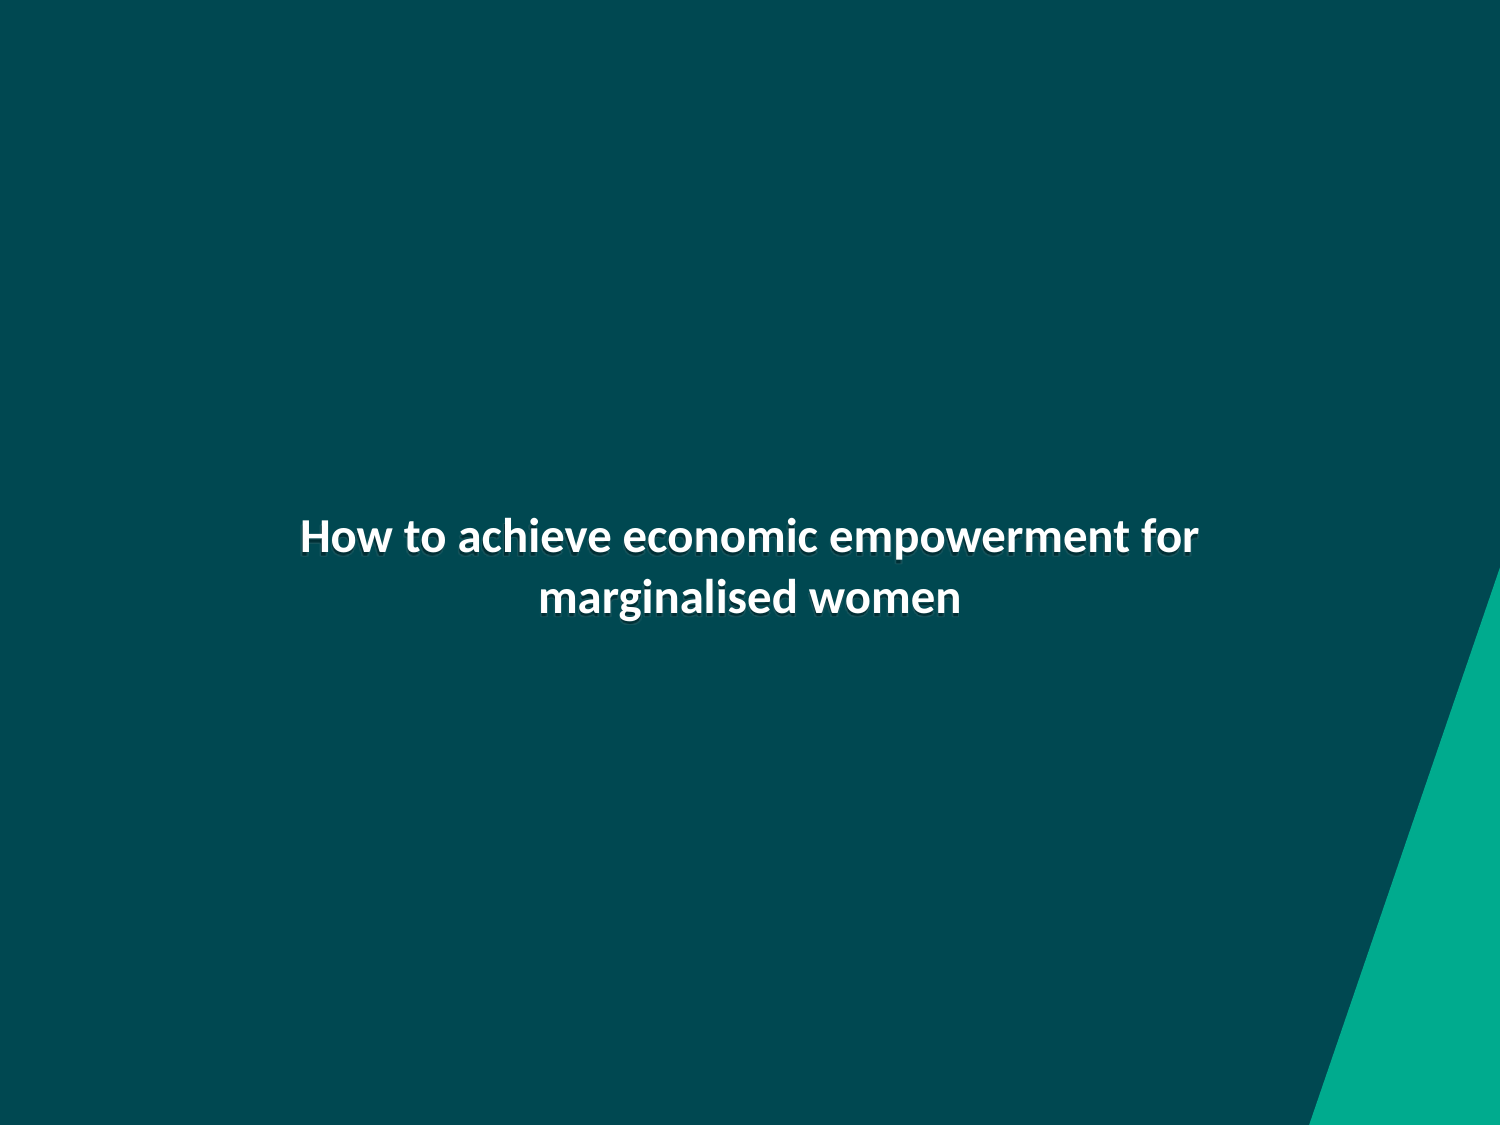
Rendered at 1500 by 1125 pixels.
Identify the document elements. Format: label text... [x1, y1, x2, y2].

title How to achieve economic empowerment for marginalised women [185, 501, 1315, 624]
